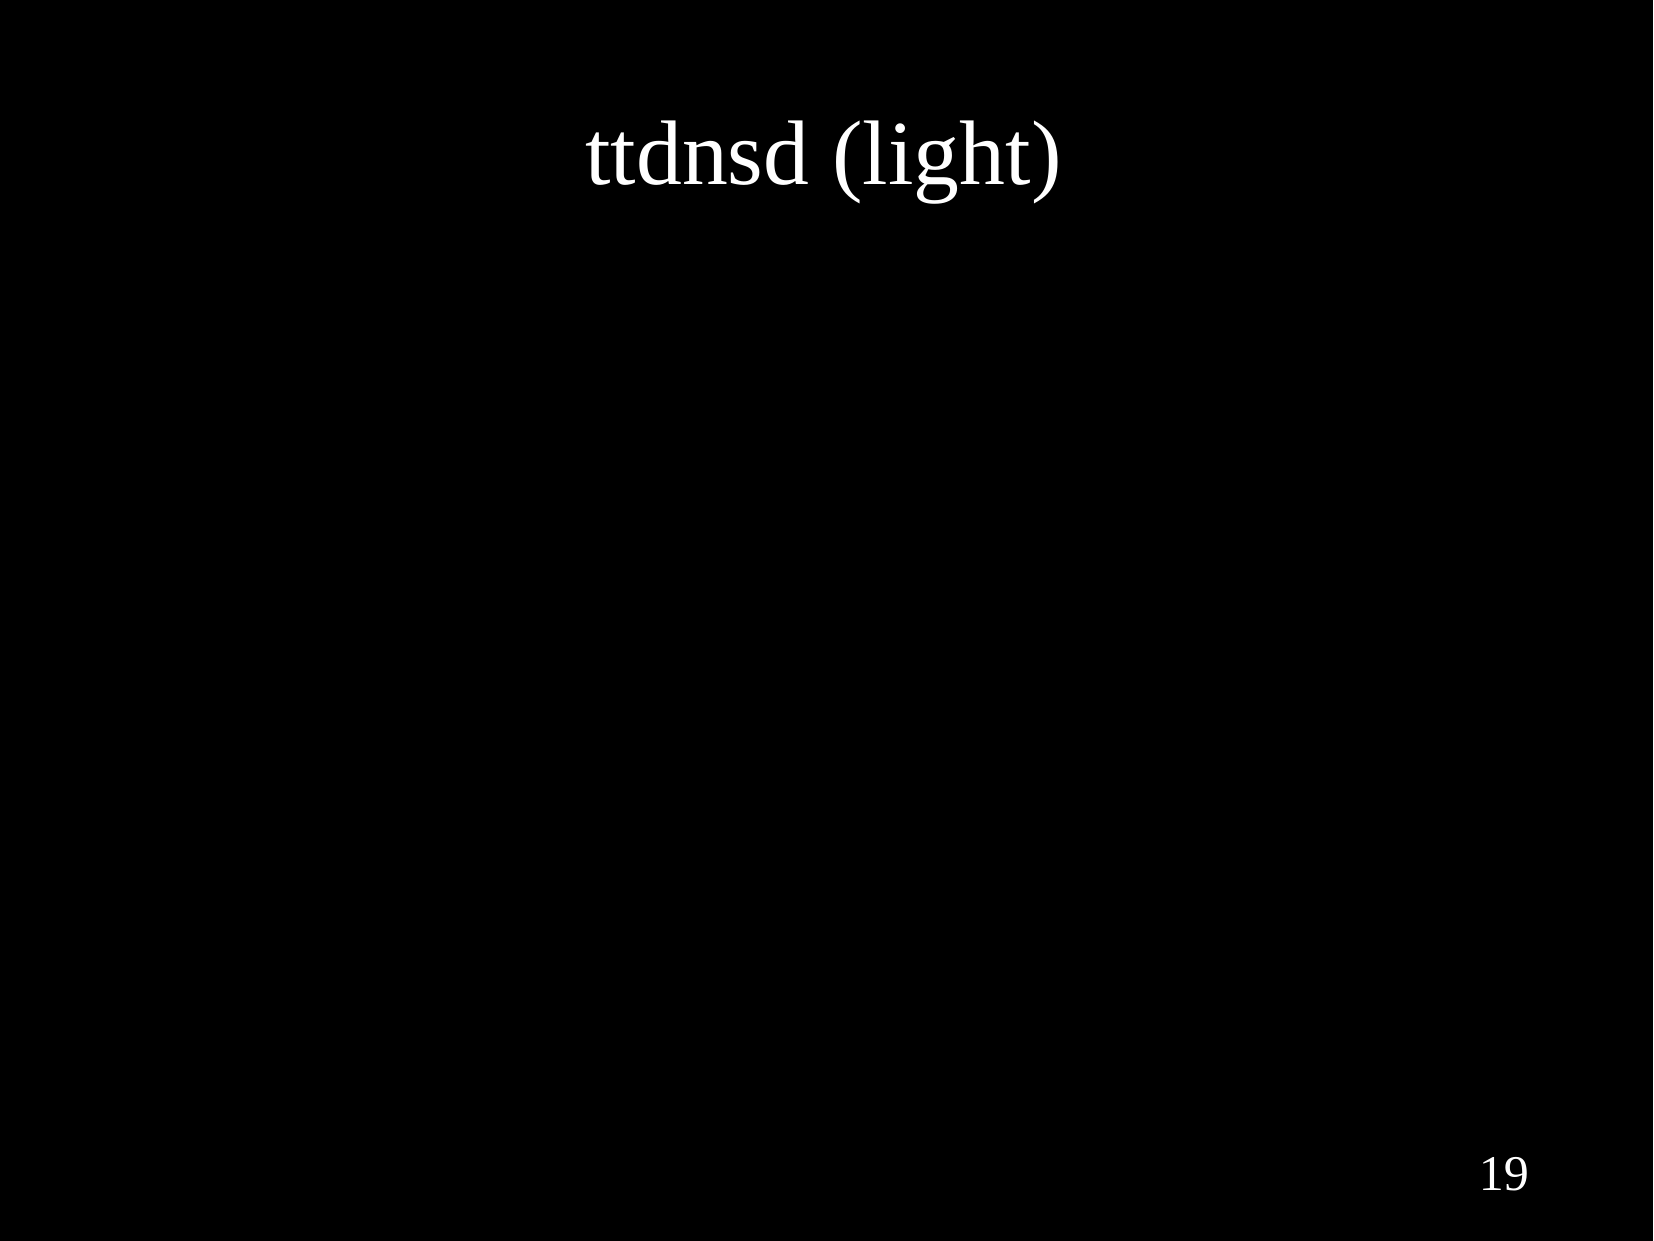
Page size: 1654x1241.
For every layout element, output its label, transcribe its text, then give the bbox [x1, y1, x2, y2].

title ttdnsd (light) [118, 49, 1530, 257]
